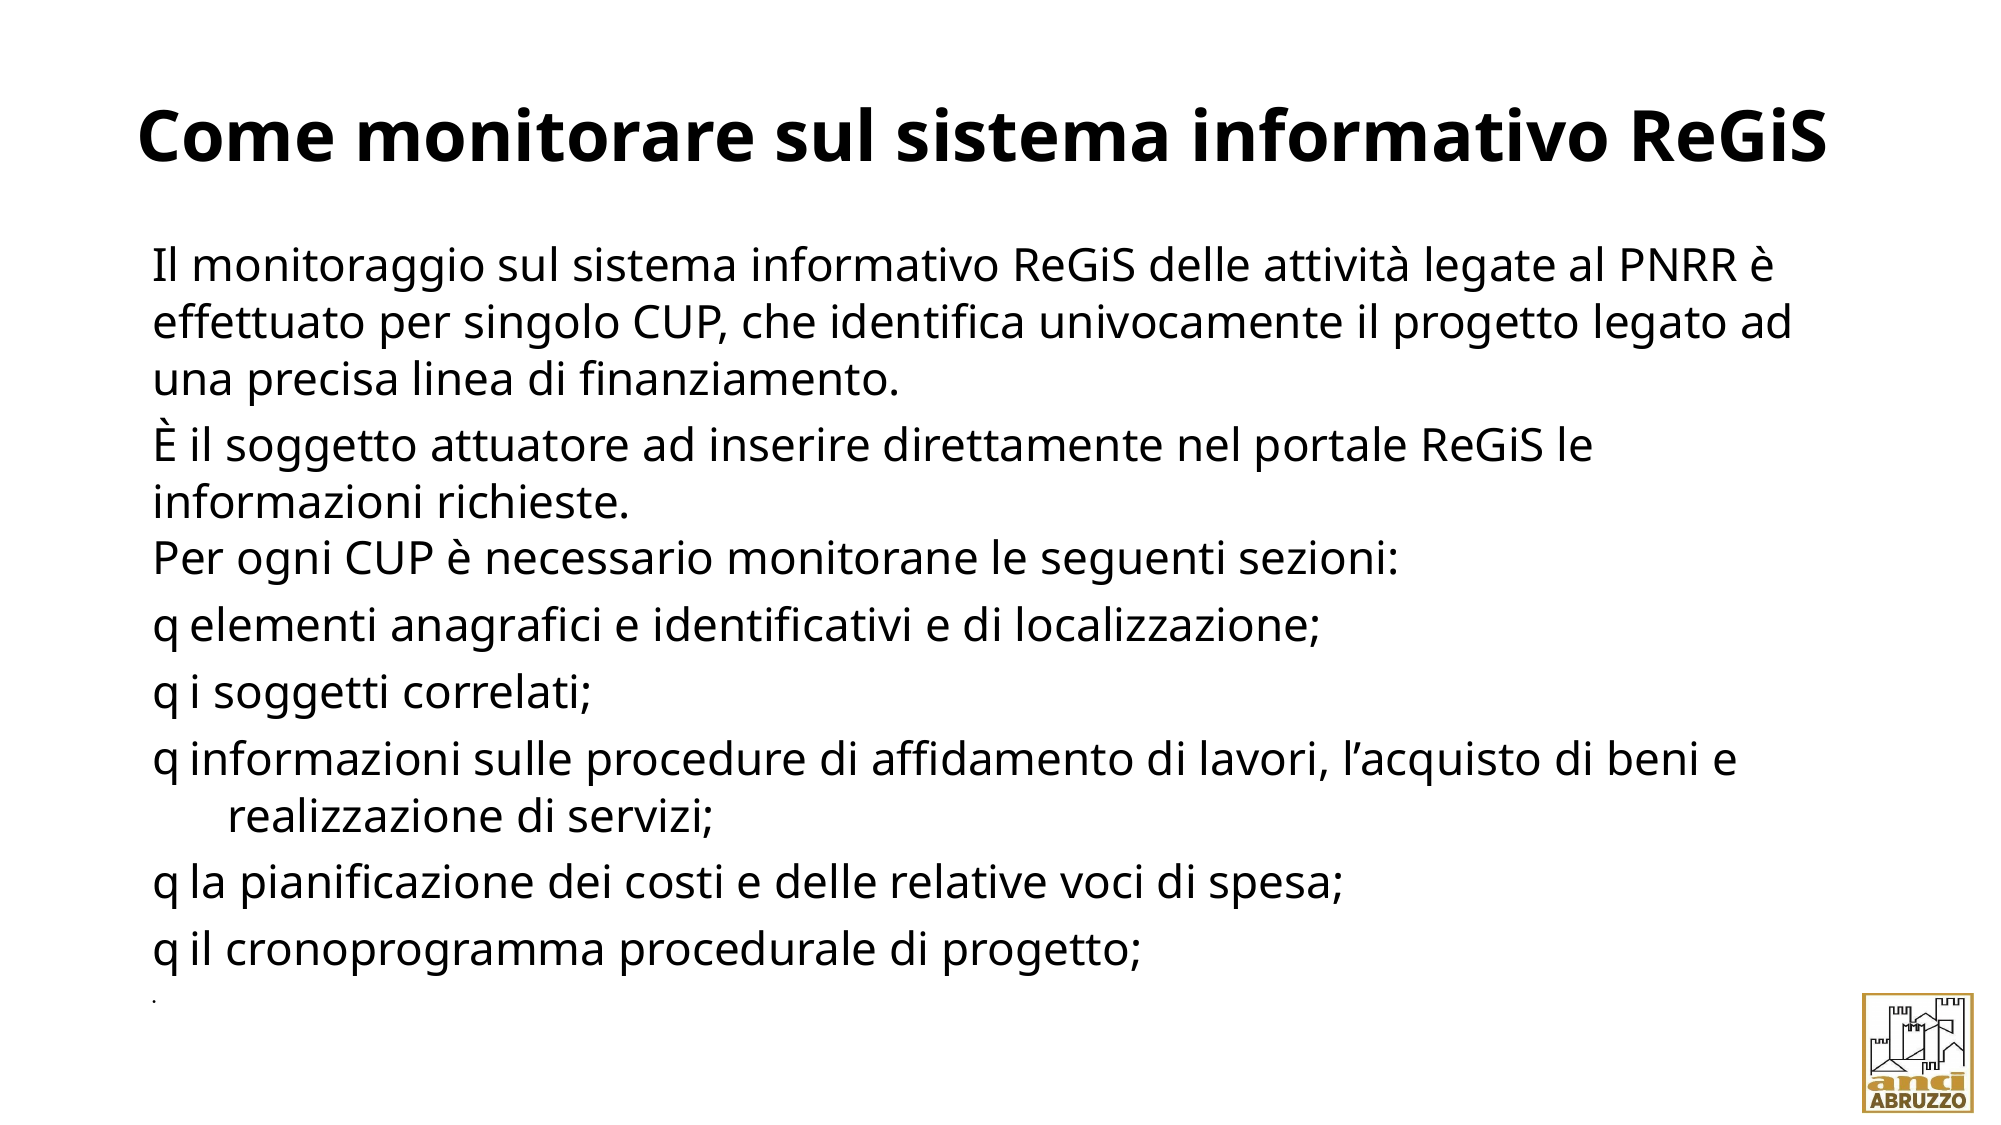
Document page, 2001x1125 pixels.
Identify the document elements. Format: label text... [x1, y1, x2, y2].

title Come monitorare sul sistema informativo ReGiS [120, 58, 1892, 274]
list Il monitoraggio sul sistema informativo ReGiS delle attività legate al PNRR è effettuato per singolo CUP, che identifica univocamente il progetto legato ad una precisa linea di finanziamento. È il soggetto attuatore ad inserire direttamente nel portale ReGiS le informazioni richieste. Per ogni CUP è necessario monitorane le seguenti sezioni: elementi anagrafici e identificativi e di localizzazione; i soggetti correlati; informazioni sulle procedure di affidamento di lavori, l’acquisto di beni e realizzazione di servizi; la pianificazione dei costi e delle relative voci di spesa; il cronoprogramma procedurale di progetto; [137, 227, 1863, 1041]
